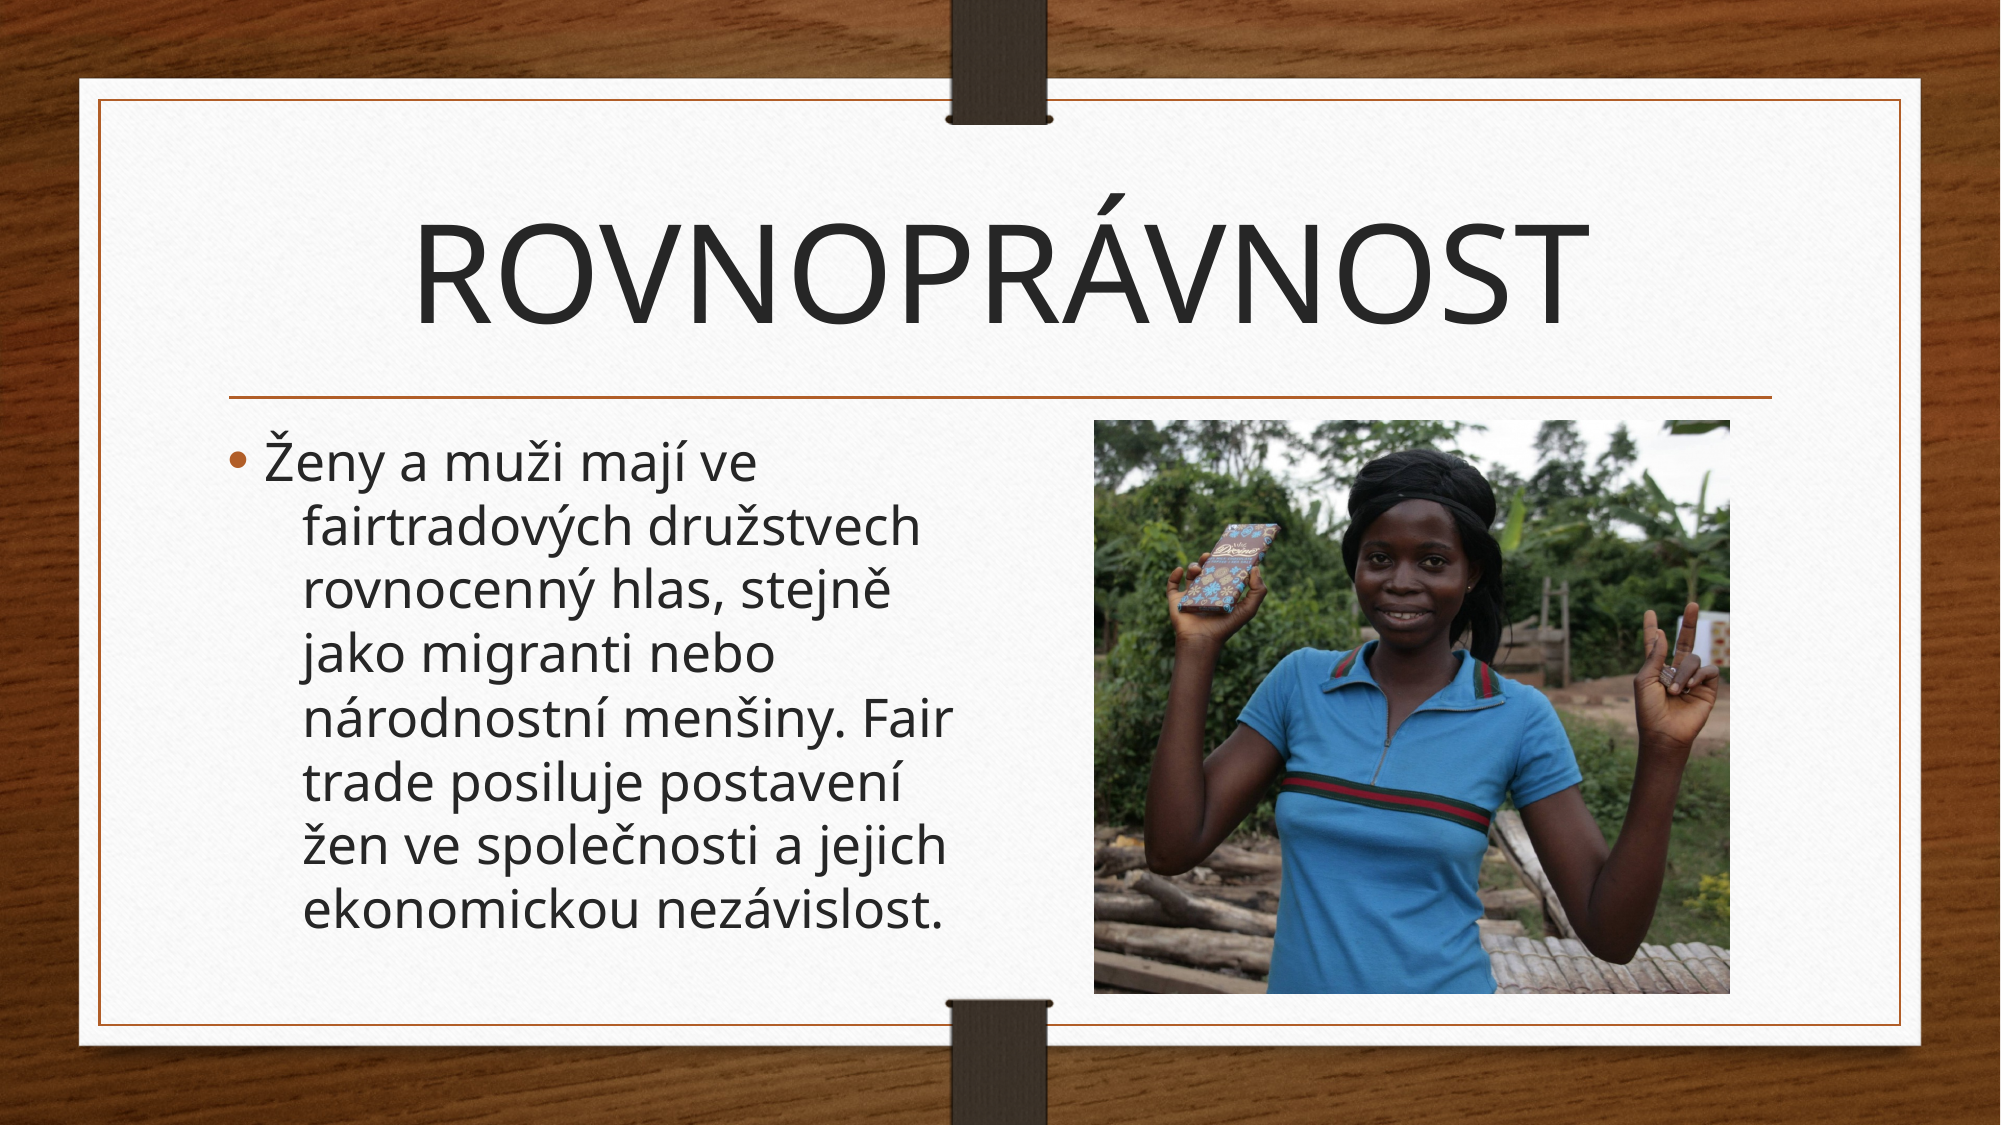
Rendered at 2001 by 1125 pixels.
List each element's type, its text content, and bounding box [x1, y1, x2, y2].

list Ženy a muži mají ve fairtradových družstvech rovnocenný hlas, stejně jako migranti nebo národnostní menšiny. Fair trade posiluje postavení žen ve společnosti a jejich ekonomickou nezávislost. [212, 420, 987, 994]
title ROVNOPRÁVNOST [212, 161, 1788, 376]
picture [1094, 420, 1730, 994]
